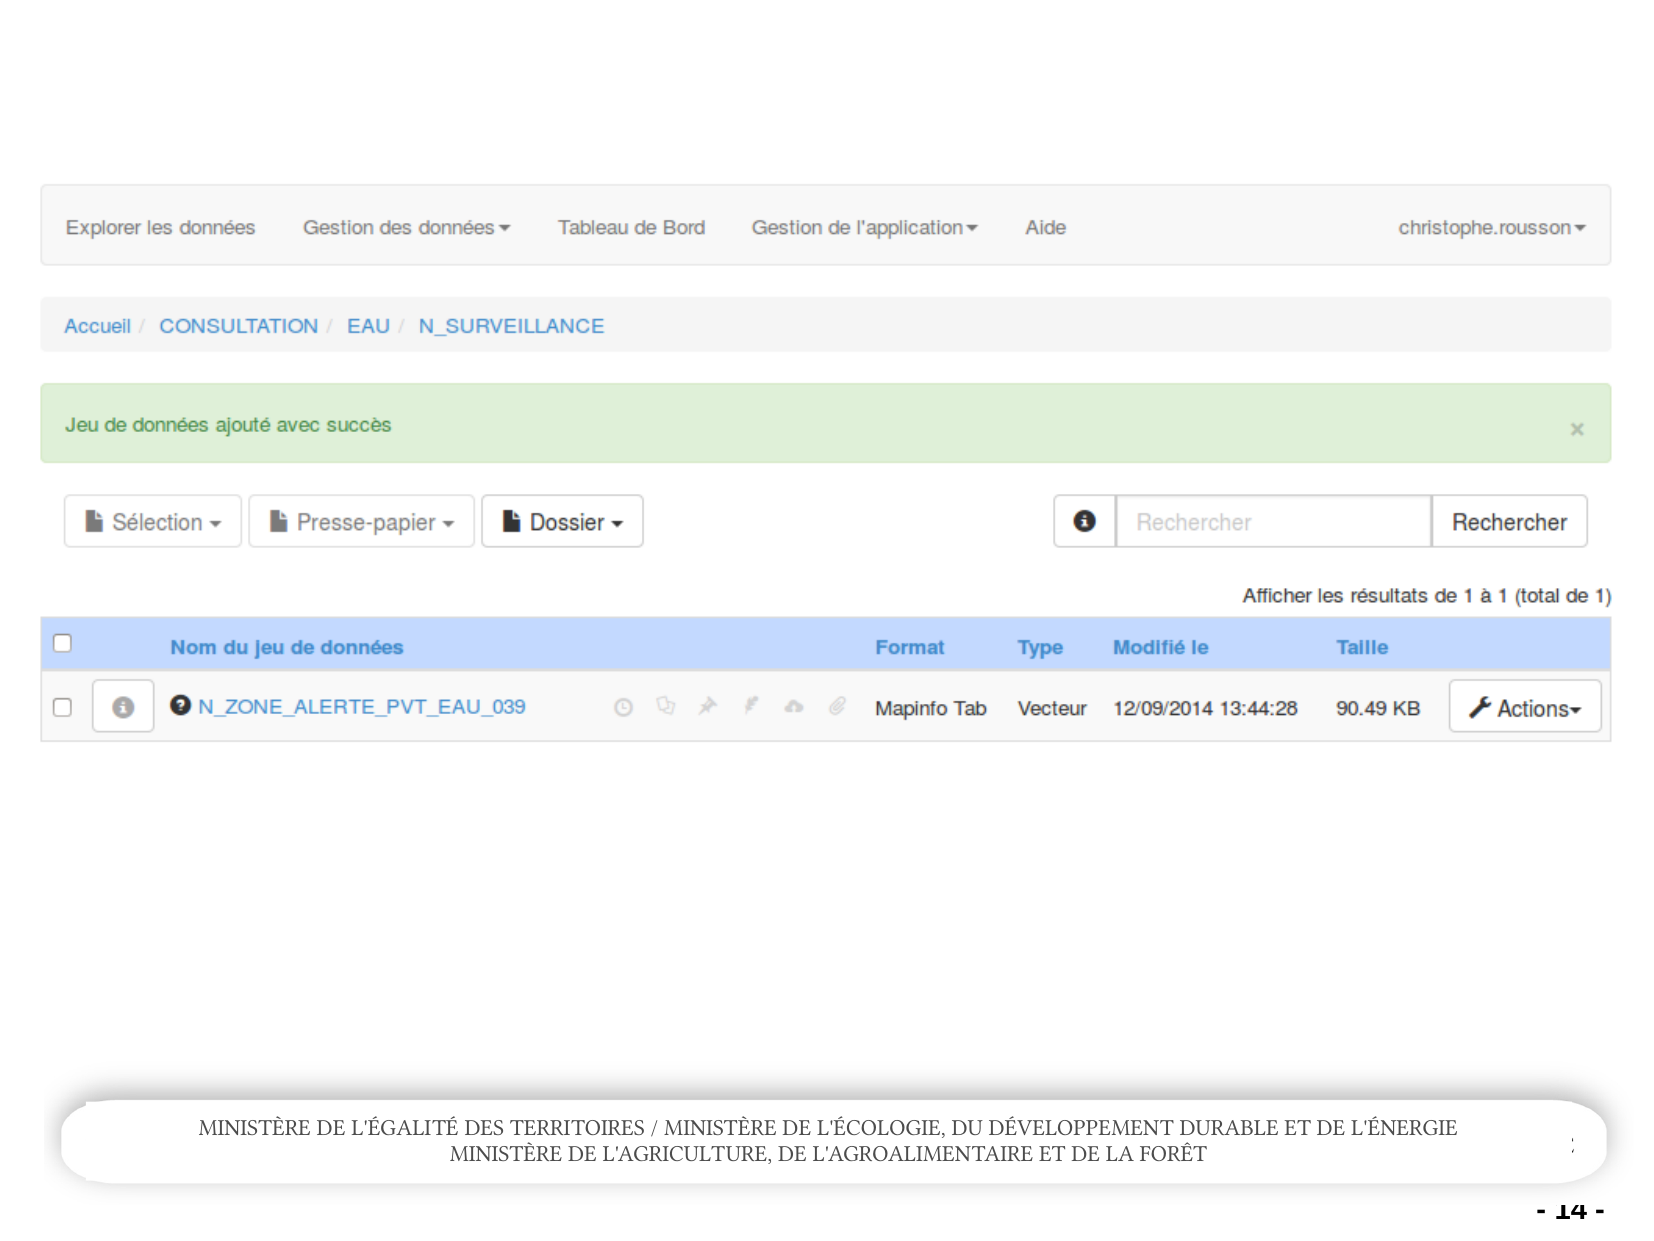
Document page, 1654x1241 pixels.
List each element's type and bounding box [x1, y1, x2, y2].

picture [44, 1060, 1634, 1205]
picture [36, 175, 1618, 750]
